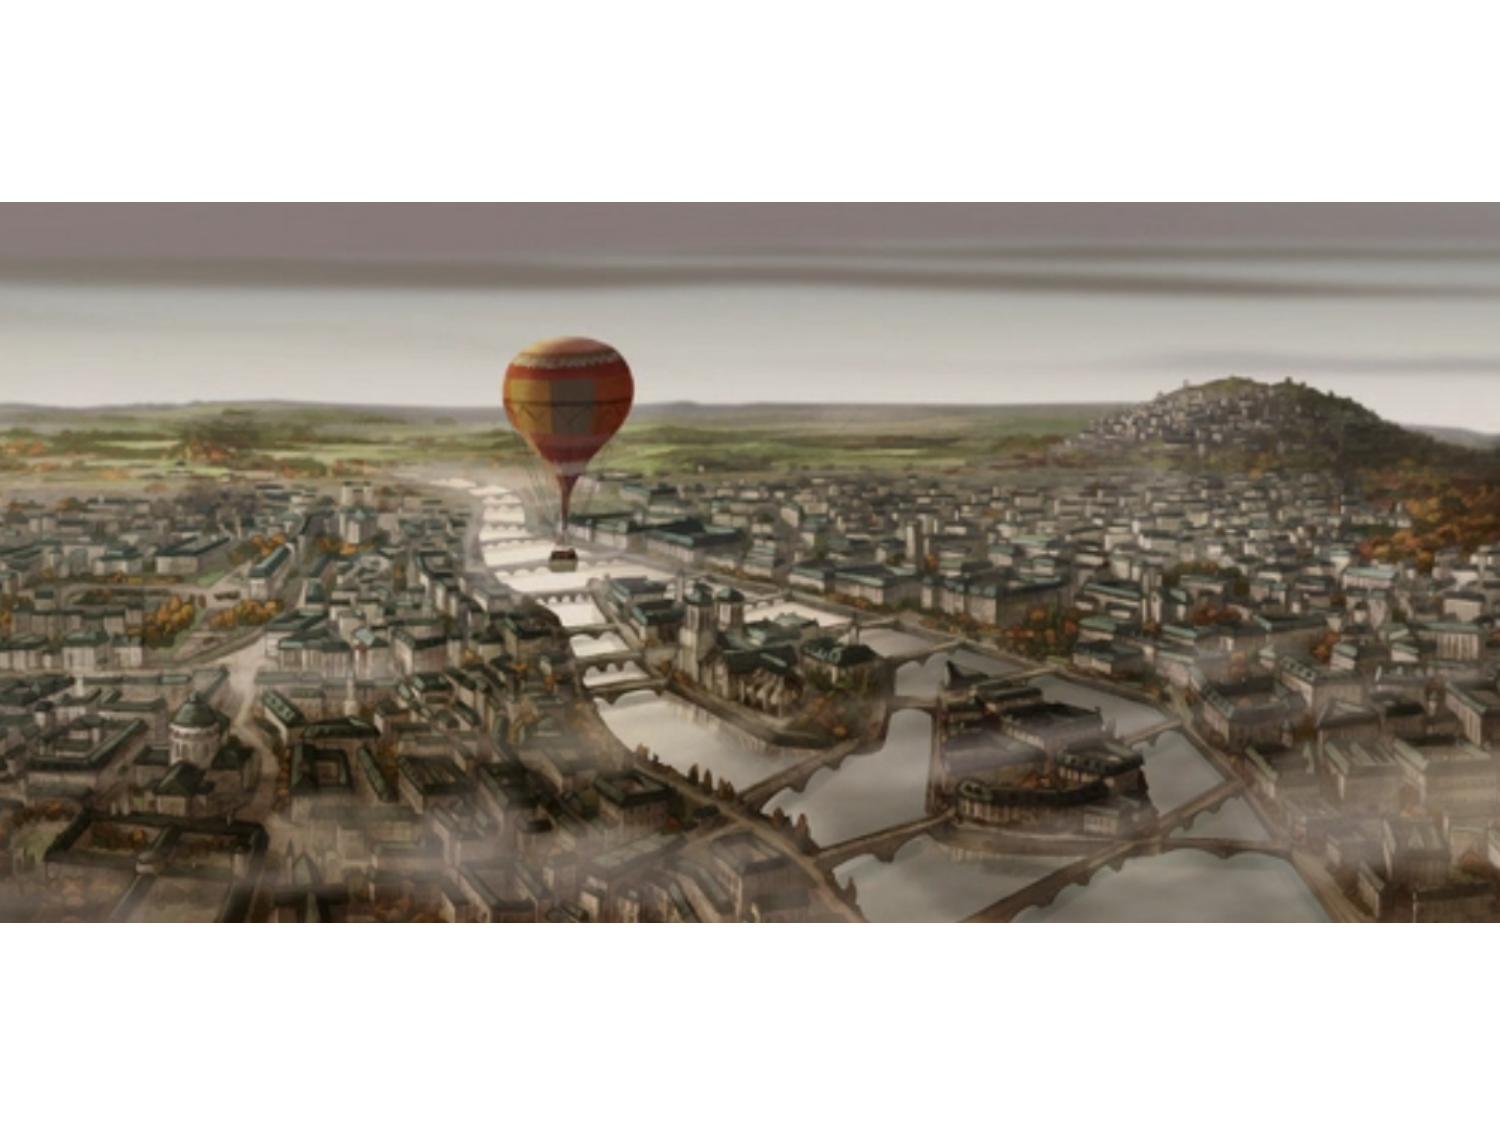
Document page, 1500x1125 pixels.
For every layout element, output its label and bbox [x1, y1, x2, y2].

picture [0, 202, 1500, 923]
